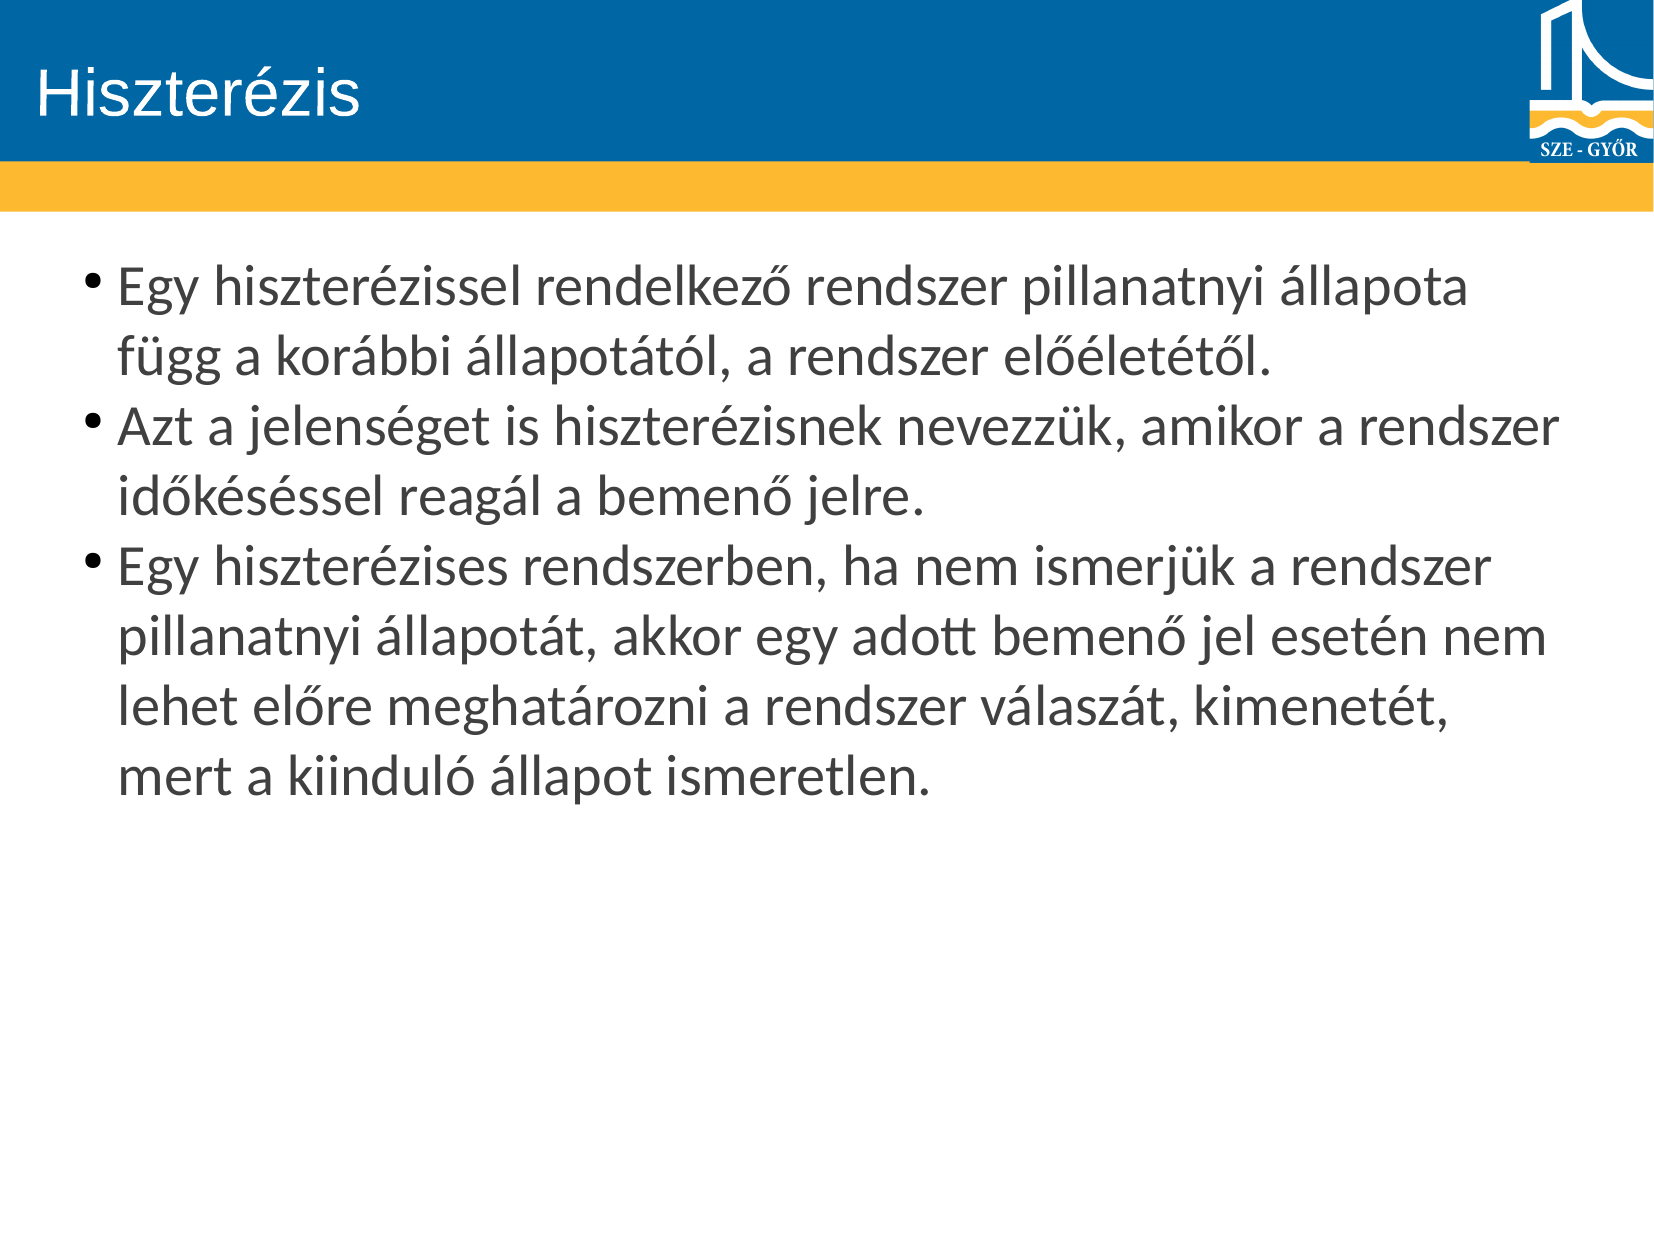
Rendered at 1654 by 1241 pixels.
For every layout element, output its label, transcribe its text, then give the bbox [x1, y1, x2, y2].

text_box Hiszterézis [34, 48, 1524, 144]
picture [1529, 0, 1654, 163]
text_box Egy hiszterézissel rendelkező rendszer pillanatnyi állapota függ a korábbi állapotától, a rendszer előéletétől. Azt a jelenséget is hiszterézisnek nevezzük, amikor a rendszer időkéséssel reagál a bemenő jelre. Egy hiszterézises rendszerben, ha nem ismerjük a rendszer pillanatnyi állapotát, akkor egy adott bemenő jel esetén nem lehet előre meghatározni a rendszer válaszát, kimenetét, mert a kiinduló állapot ismeretlen. [82, 247, 1571, 1198]
